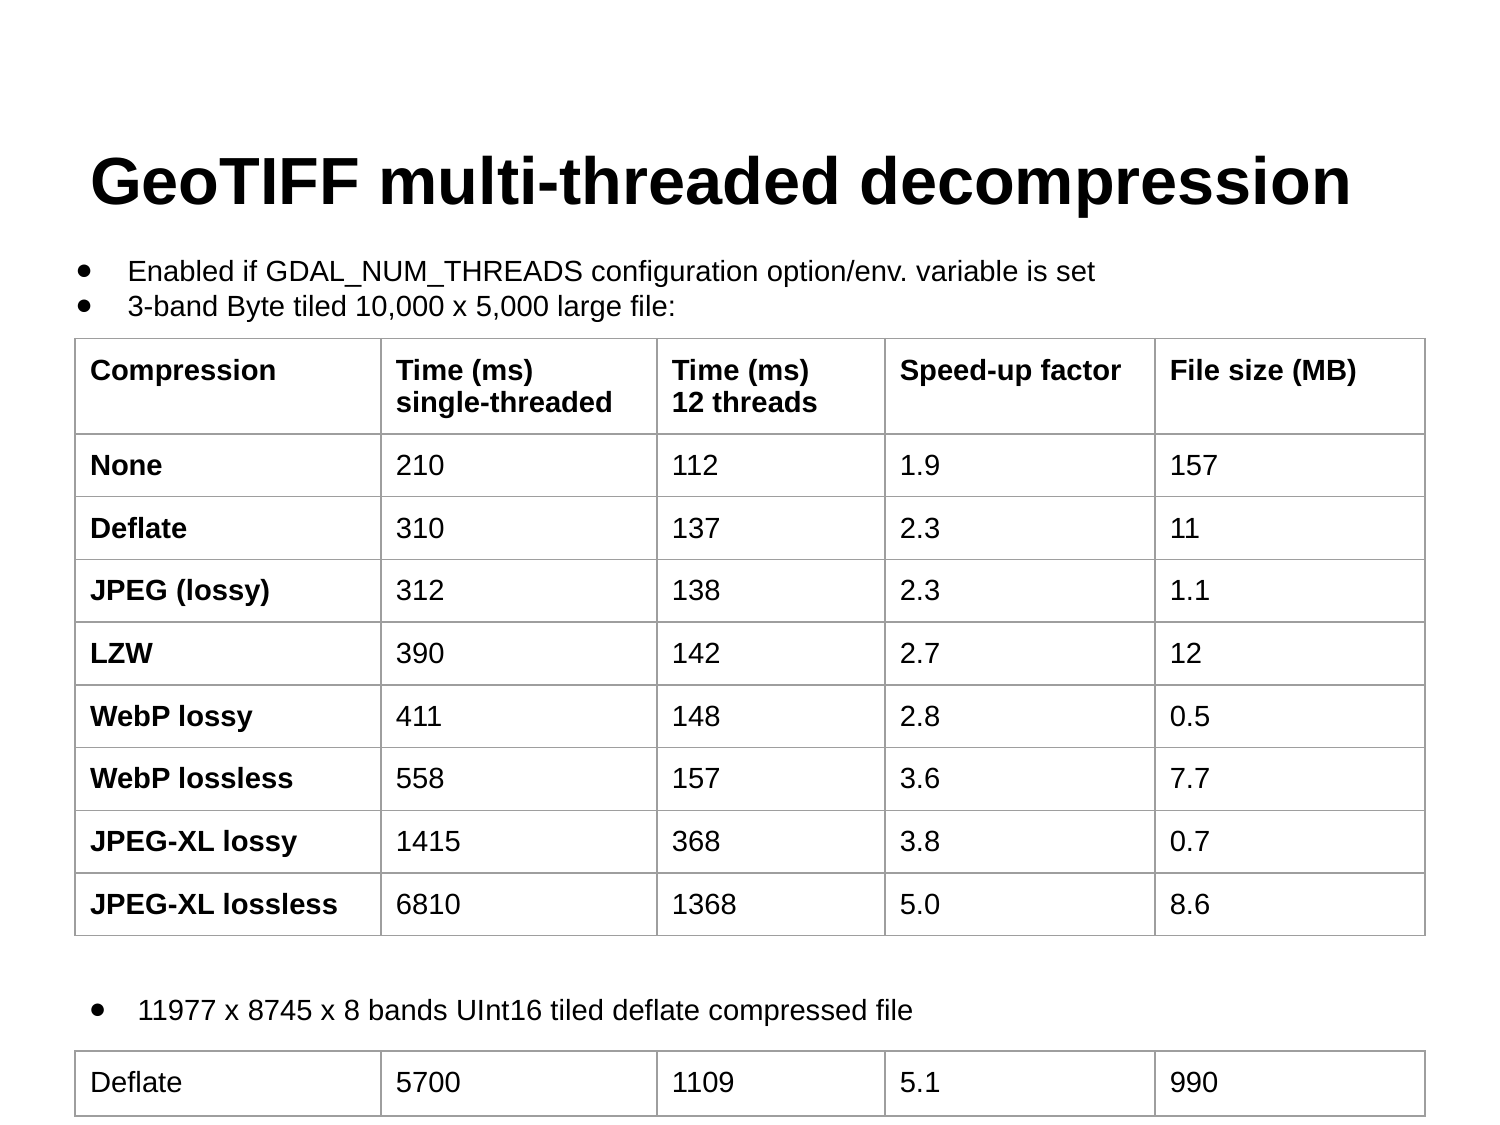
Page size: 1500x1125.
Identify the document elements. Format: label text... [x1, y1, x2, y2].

table_cell 3.6 [886, 748, 1154, 810]
table_header 5.1 [886, 1052, 1154, 1115]
table_cell 1.1 [1156, 560, 1424, 621]
table_cell 312 [382, 560, 656, 621]
table_cell 11 [1156, 497, 1424, 559]
title GeoTIFF multi-threaded decompression [75, 45, 1425, 233]
table_cell 2.3 [886, 560, 1154, 621]
table_cell 142 [658, 623, 884, 684]
table_cell 1.9 [886, 435, 1154, 496]
table_header 1109 [658, 1052, 884, 1115]
table_cell JPEG (lossy) [76, 560, 380, 621]
table_cell WebP lossy [76, 686, 380, 747]
table_header Deflate [76, 1052, 380, 1115]
table_cell 148 [658, 686, 884, 747]
table_cell 368 [658, 811, 884, 872]
table_cell Deflate [76, 497, 380, 559]
table_cell 8.6 [1156, 874, 1424, 935]
table_cell 112 [658, 435, 884, 496]
text_box Enabled if GDAL_NUM_THREADS configuration option/env. variable is set 3-band Byte tiled 10,000 x 5,000 large file: [37, 237, 1251, 338]
table_cell 137 [658, 497, 884, 559]
table_cell 157 [658, 748, 884, 810]
table_cell 3.8 [886, 811, 1154, 872]
table_cell 1368 [658, 874, 884, 935]
table_cell JPEG-XL lossy [76, 811, 380, 872]
table_cell 157 [1156, 435, 1424, 496]
table_header Time (ms) 12 threads [658, 339, 884, 433]
table_cell 138 [658, 560, 884, 621]
table_cell LZW [76, 623, 380, 684]
table_header 5700 [382, 1052, 656, 1115]
table_cell 2.8 [886, 686, 1154, 747]
table_cell 310 [382, 497, 656, 559]
table_cell None [76, 435, 380, 496]
table_cell 411 [382, 686, 656, 747]
table_cell 210 [382, 435, 656, 496]
table_cell WebP lossless [76, 748, 380, 810]
table_cell 390 [382, 623, 656, 684]
table_cell 7.7 [1156, 748, 1424, 810]
table_header Compression [76, 339, 380, 433]
table_cell 0.7 [1156, 811, 1424, 872]
table_cell 12 [1156, 623, 1424, 684]
table_cell 5.0 [886, 874, 1154, 935]
table_cell 2.3 [886, 497, 1154, 559]
table_cell JPEG-XL lossless [76, 874, 380, 935]
table_cell 2.7 [886, 623, 1154, 684]
table_header Time (ms) single-threaded [382, 339, 656, 433]
table_cell 6810 [382, 874, 656, 935]
table_cell 558 [382, 748, 656, 810]
table_header 990 [1156, 1052, 1424, 1115]
table_header Speed-up factor [886, 339, 1154, 433]
table_header File size (MB) [1156, 339, 1424, 433]
table_cell 1415 [382, 811, 656, 872]
table_cell 0.5 [1156, 686, 1424, 747]
text_box 11977 x 8745 x 8 bands UInt16 tiled deflate compressed file [47, 970, 1209, 1041]
